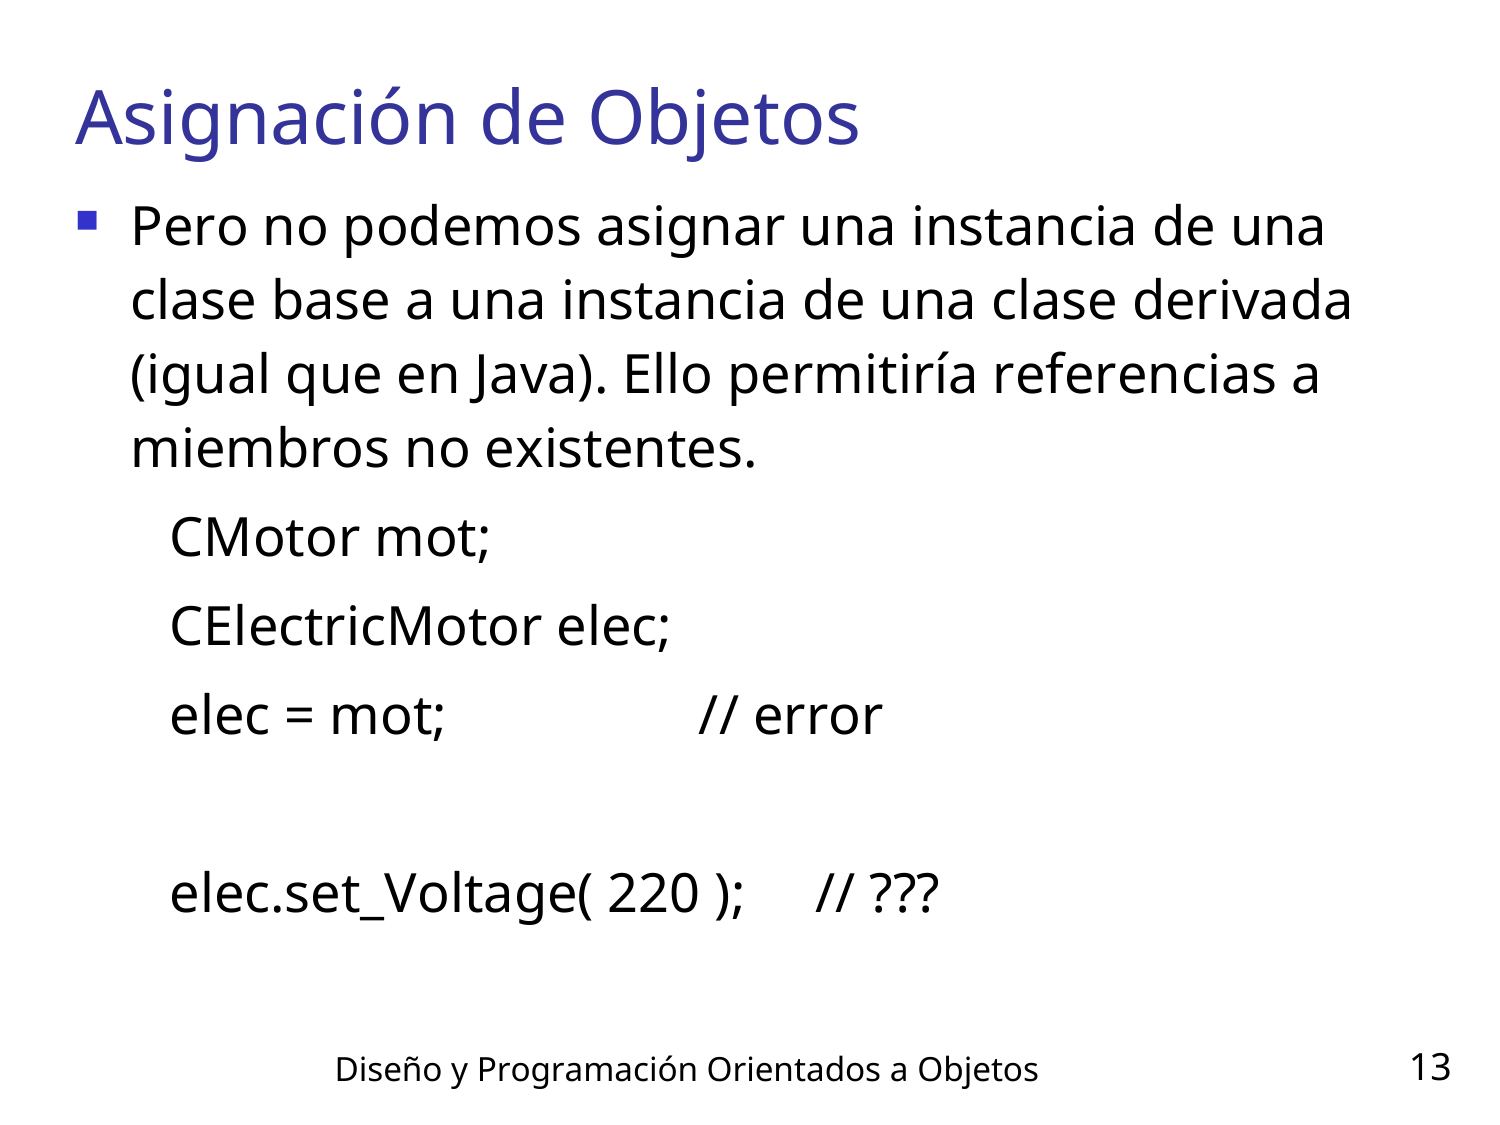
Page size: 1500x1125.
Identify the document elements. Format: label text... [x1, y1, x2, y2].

list Pero no podemos asignar una instancia de una clase base a una instancia de una clase derivada (igual que en Java). Ello permitiría referencias a miembros no existentes. CMotor mot; CElectricMotor elec; elec = mot; // error elec.set_Voltage( 220 ); // ??? [75, 187, 1462, 1051]
title Asignación de Objetos [75, 30, 1466, 193]
